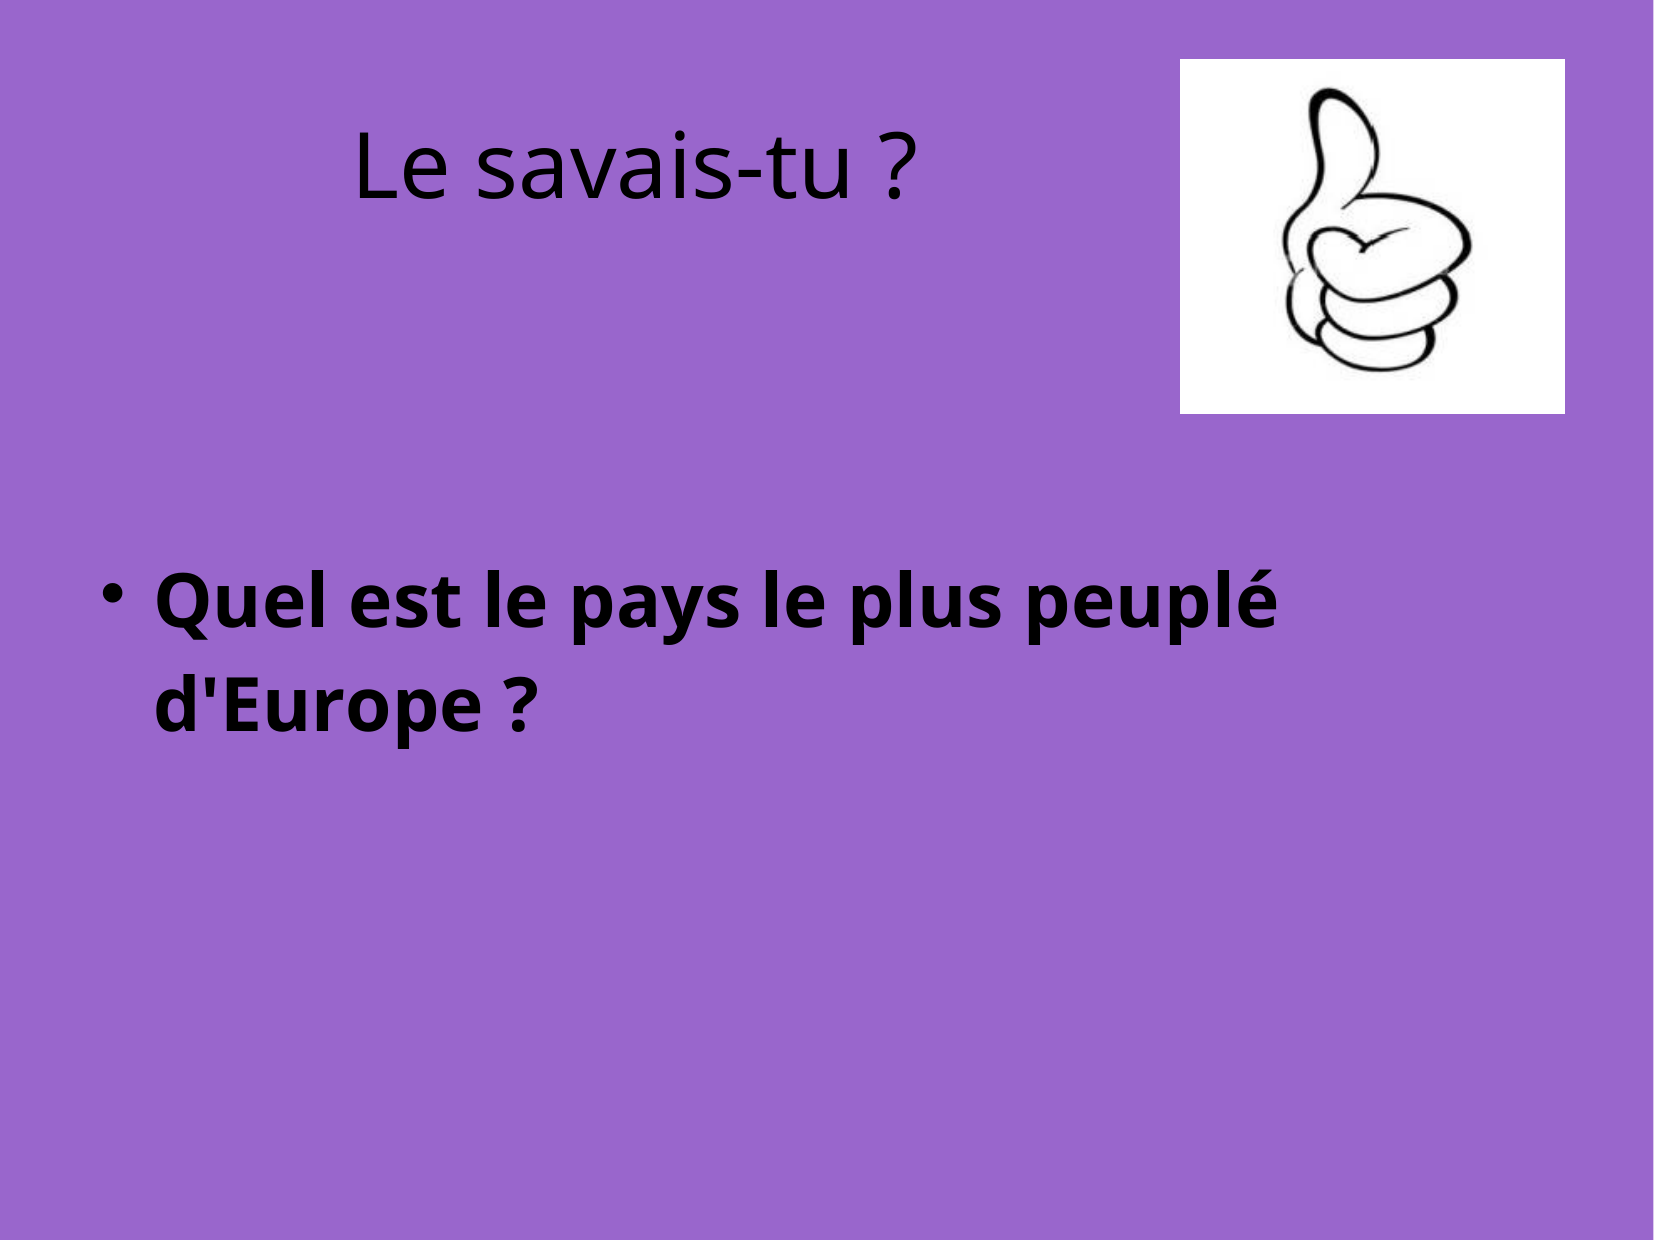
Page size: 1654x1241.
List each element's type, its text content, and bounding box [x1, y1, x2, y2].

title Le savais-tu ? [82, 49, 1571, 257]
picture [1180, 59, 1565, 414]
list Quel est le pays le plus peuplé d'Europe ? [82, 290, 1571, 1109]
